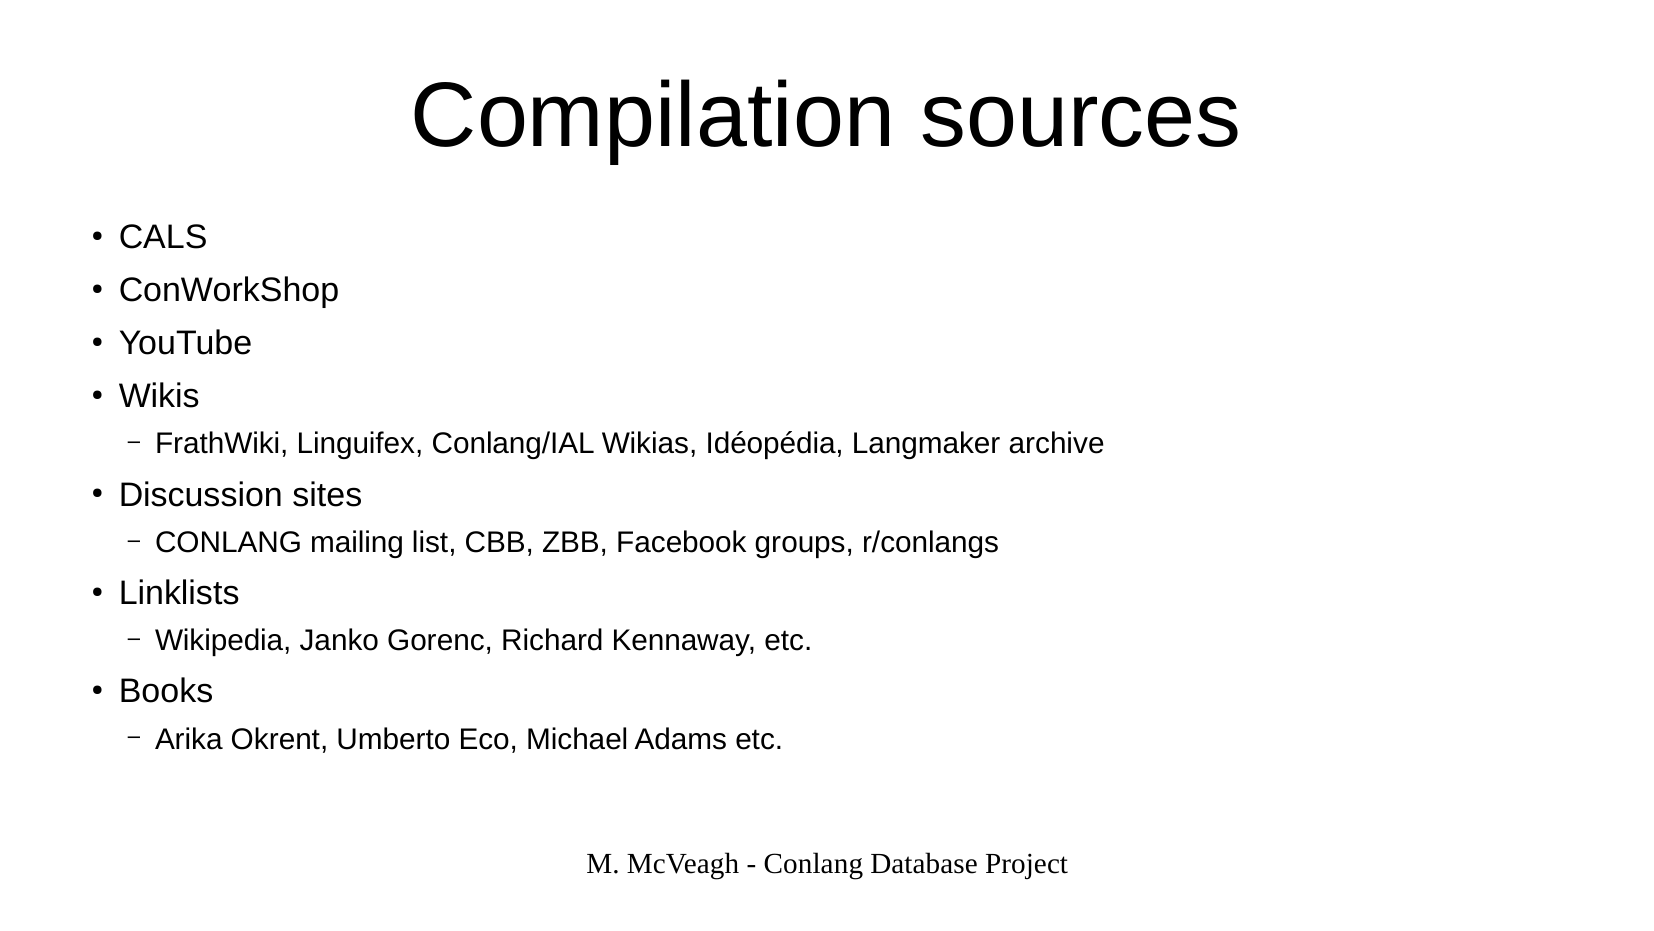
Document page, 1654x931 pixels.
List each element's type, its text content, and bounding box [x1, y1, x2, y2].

list CALS ConWorkShop YouTube Wikis FrathWiki, Linguifex, Conlang/IAL Wikias, Idéopédia, Langmaker archive Discussion sites CONLANG mailing list, CBB, ZBB, Facebook groups, r/conlangs Linklists Wikipedia, Janko Gorenc, Richard Kennaway, etc. Books Arika Okrent, Umberto Eco, Michael Adams etc. [82, 217, 1571, 758]
title Compilation sources [82, 37, 1571, 193]
